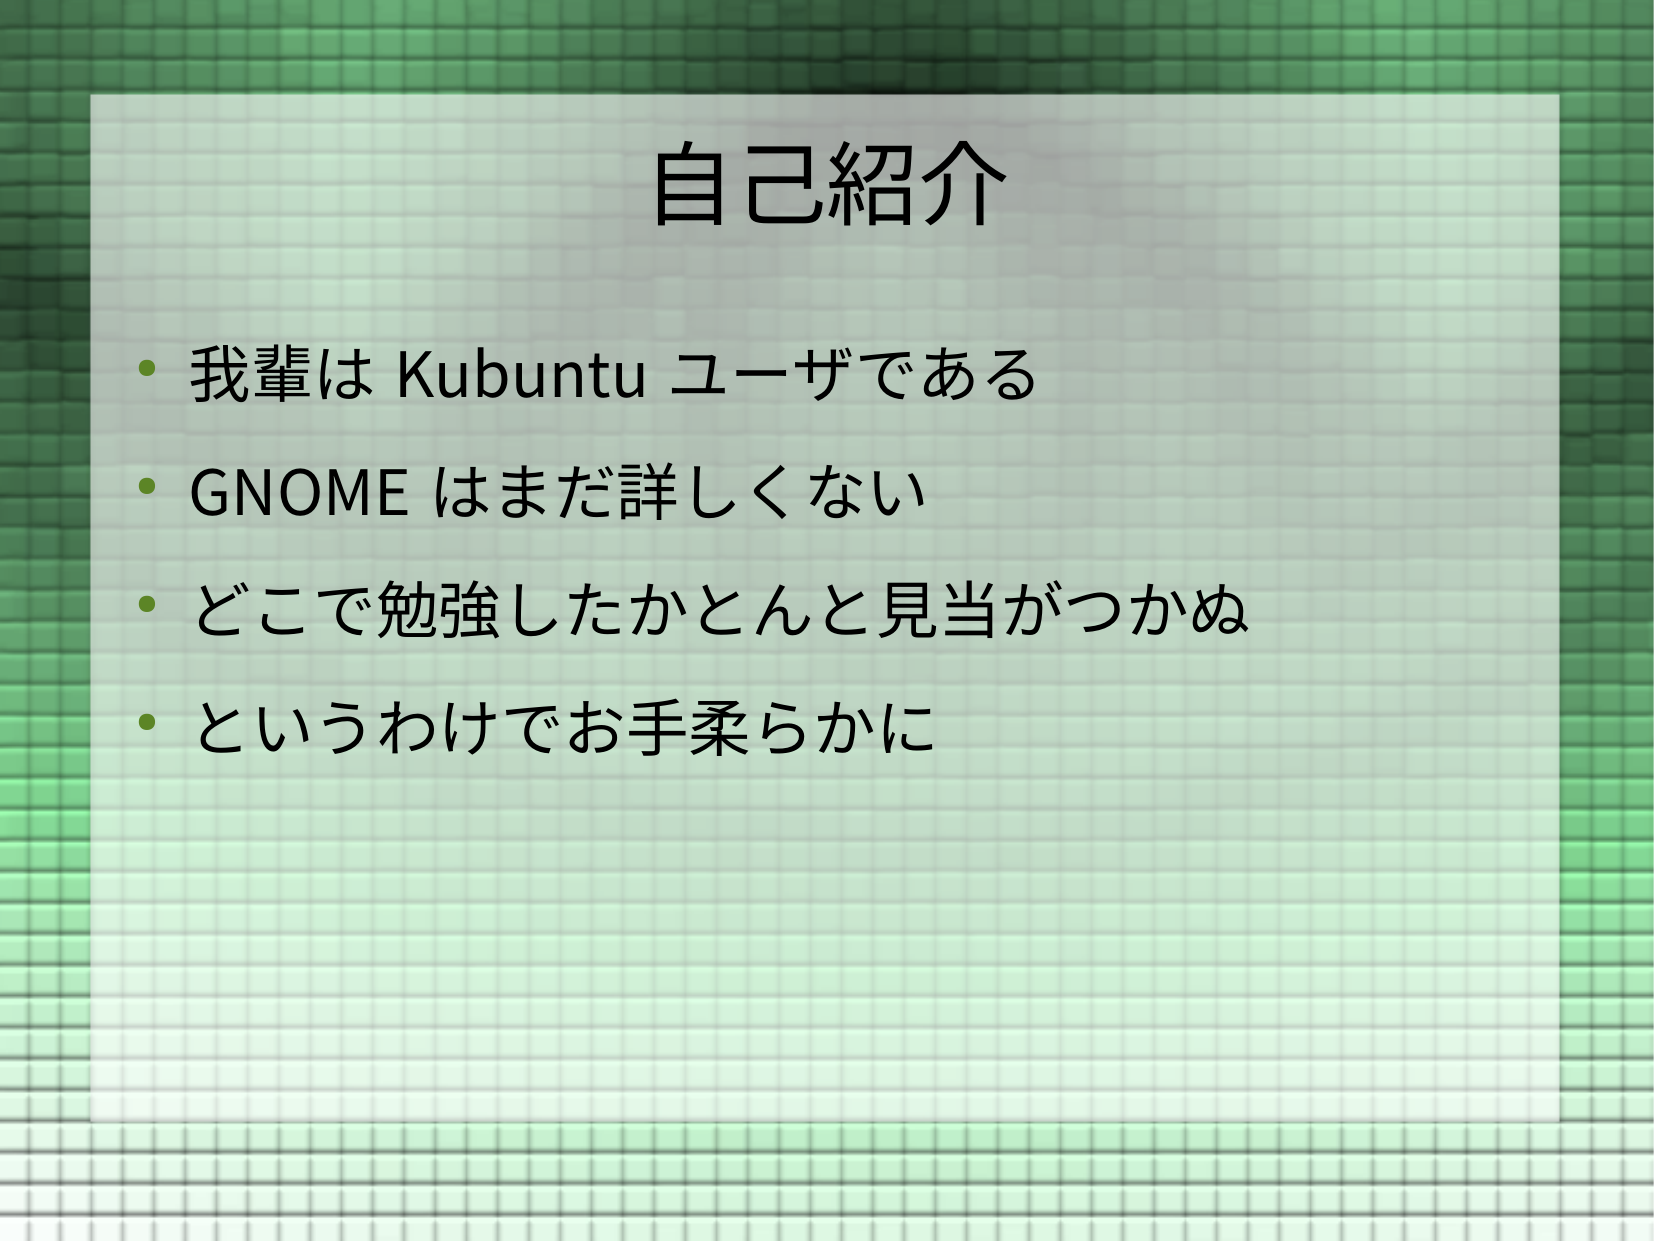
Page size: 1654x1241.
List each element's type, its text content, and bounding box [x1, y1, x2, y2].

picture [0, 0, 1654, 1241]
title 自己紹介 [88, 90, 1565, 266]
list 我輩はKubuntuユーザである GNOMEはまだ詳しくない どこで勉強したかとんと見当がつかぬ というわけでお手柔らかに [118, 324, 1536, 1093]
